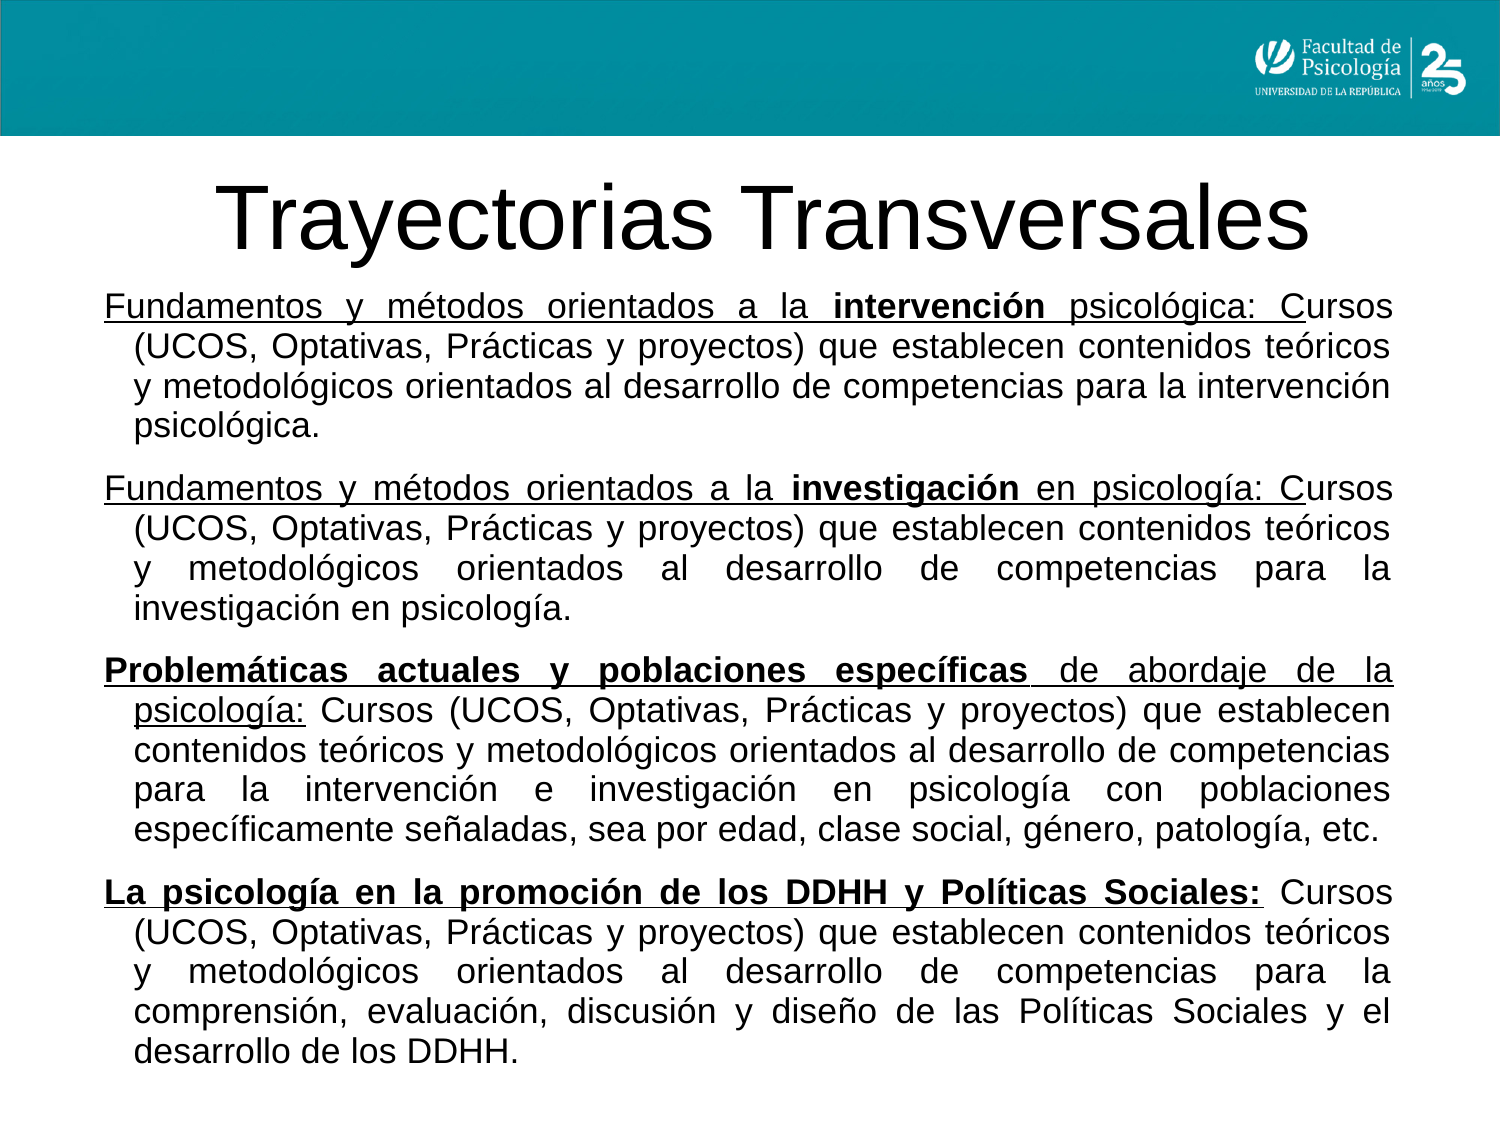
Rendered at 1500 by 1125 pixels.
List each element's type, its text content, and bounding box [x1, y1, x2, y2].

title Trayectorias Transversales [86, 82, 1441, 354]
list Fundamentos y métodos orientados a la intervención psicológica: Cursos (UCOS, Optativas, Prácticas y proyectos) que establecen contenidos teóricos y metodológicos orientados al desarrollo de competencias para la intervención psicológica. Fundamentos y métodos orientados a la investigación en psicología: Cursos (UCOS, Optativas, Prácticas y proyectos) que establecen contenidos teóricos y metodológicos orientados al desarrollo de competencias para la investigación en psicología. Problemáticas actuales y poblaciones específicas de abordaje de la psicología: Cursos (UCOS, Optativas, Prácticas y proyectos) que establecen contenidos teóricos y metodológicos orientados al desarrollo de competencias para la intervención e investigación en psicología con poblaciones específicamente señaladas, sea por edad, clase social, género, patología, etc. La psicología en la promoción de los DDHH y Políticas Sociales: Cursos (UCOS, Optativas, Prácticas y proyectos) que establecen contenidos teóricos y metodológicos orientados al desarrollo de competencias para la comprensión, evaluación, discusión y diseño de las Políticas Sociales y el desarrollo de los DDHH. [75, 286, 1394, 1125]
picture [0, 0, 1500, 136]
